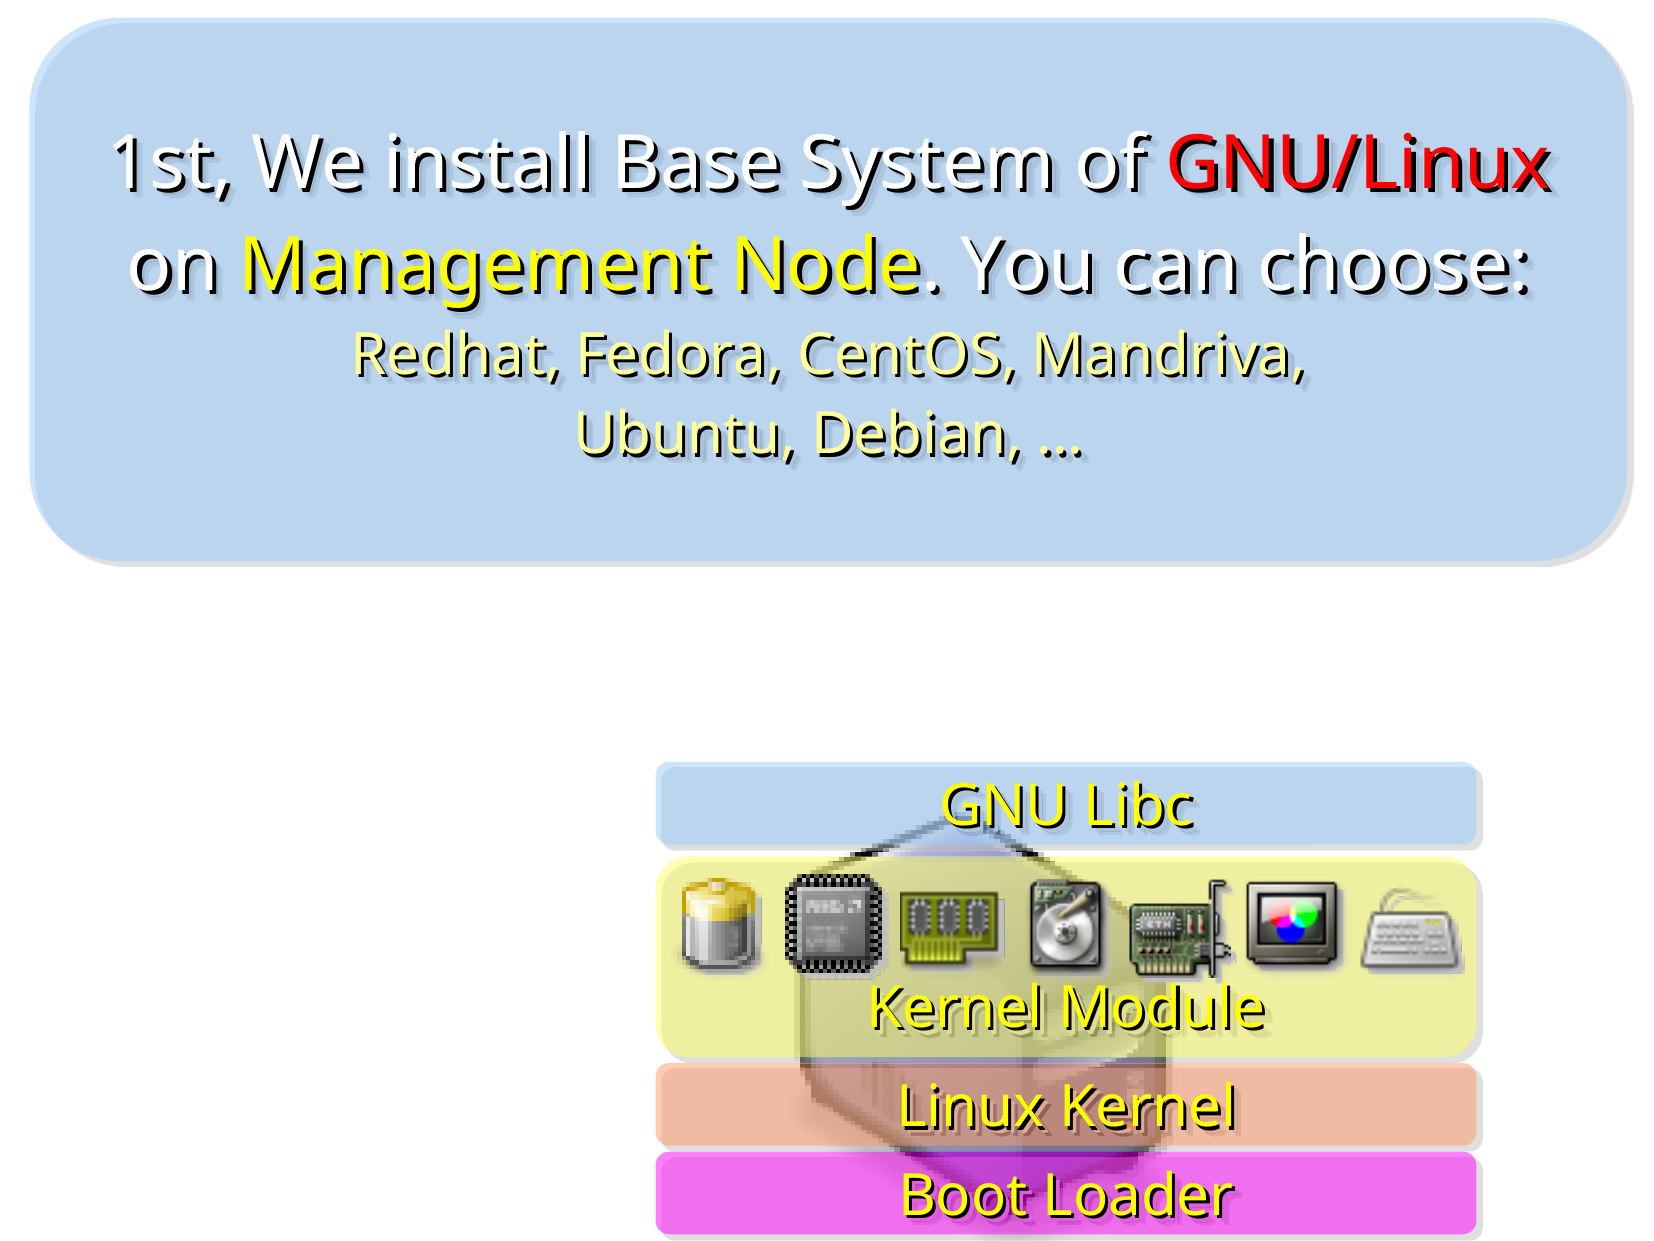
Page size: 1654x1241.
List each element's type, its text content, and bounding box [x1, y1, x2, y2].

picture [1128, 874, 1231, 978]
picture [767, 1146, 1211, 1151]
picture [1014, 876, 1116, 976]
picture [785, 874, 887, 978]
text_box Kernel Module [655, 856, 1477, 1058]
picture [767, 845, 1211, 856]
text_box Linux Kernel [655, 1062, 1477, 1146]
picture [1359, 874, 1462, 978]
picture [900, 874, 1002, 978]
text_box 1st, We install Base System of GNU/Linux on Management Node. You can choose: Redhat, Fedora, CentOS, Mandriva, Ubuntu, Debian, ... [29, 17, 1628, 562]
text_box GNU Libc [655, 761, 1477, 845]
picture [669, 874, 773, 978]
picture [1243, 874, 1346, 978]
text_box Boot Loader [655, 1151, 1477, 1235]
picture [767, 1235, 1211, 1241]
picture [767, 1058, 1211, 1062]
